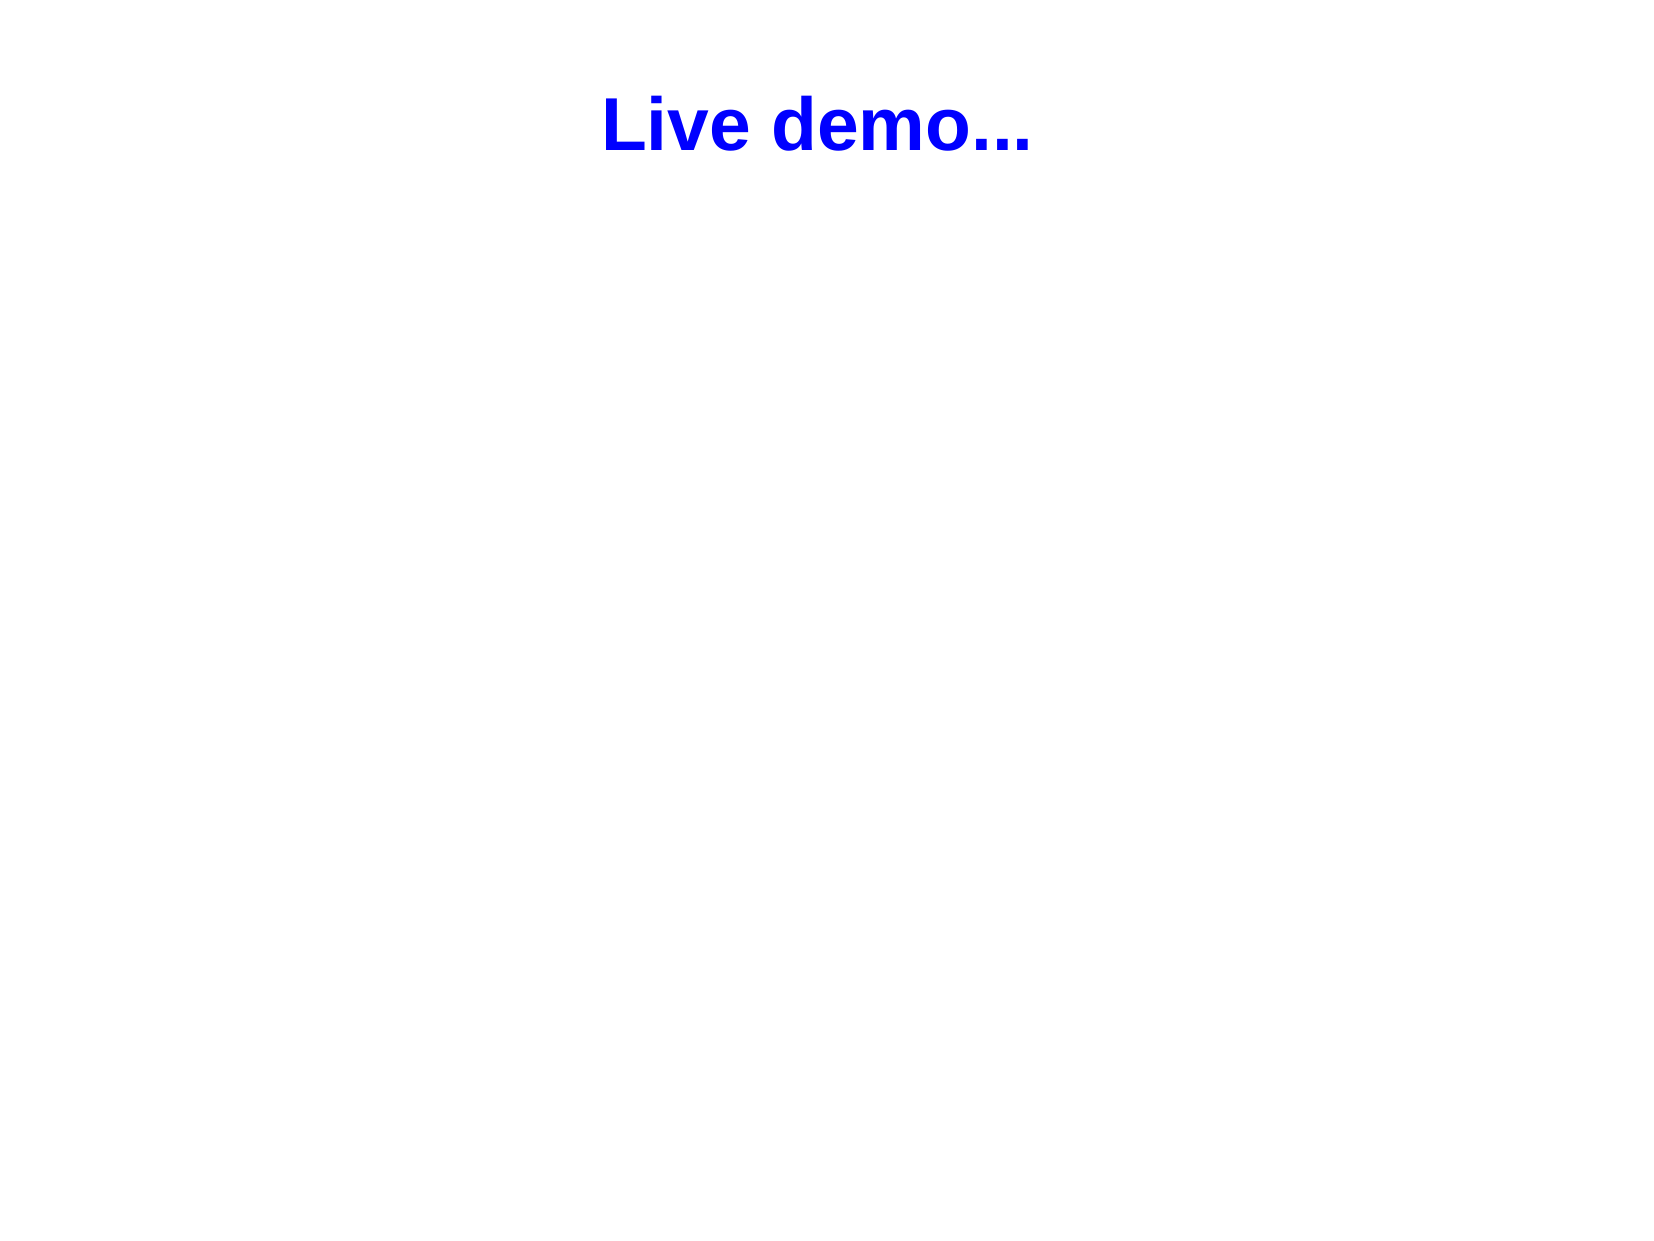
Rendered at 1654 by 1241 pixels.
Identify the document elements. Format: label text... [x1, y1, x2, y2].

text_box Live demo... [90, 75, 1546, 174]
